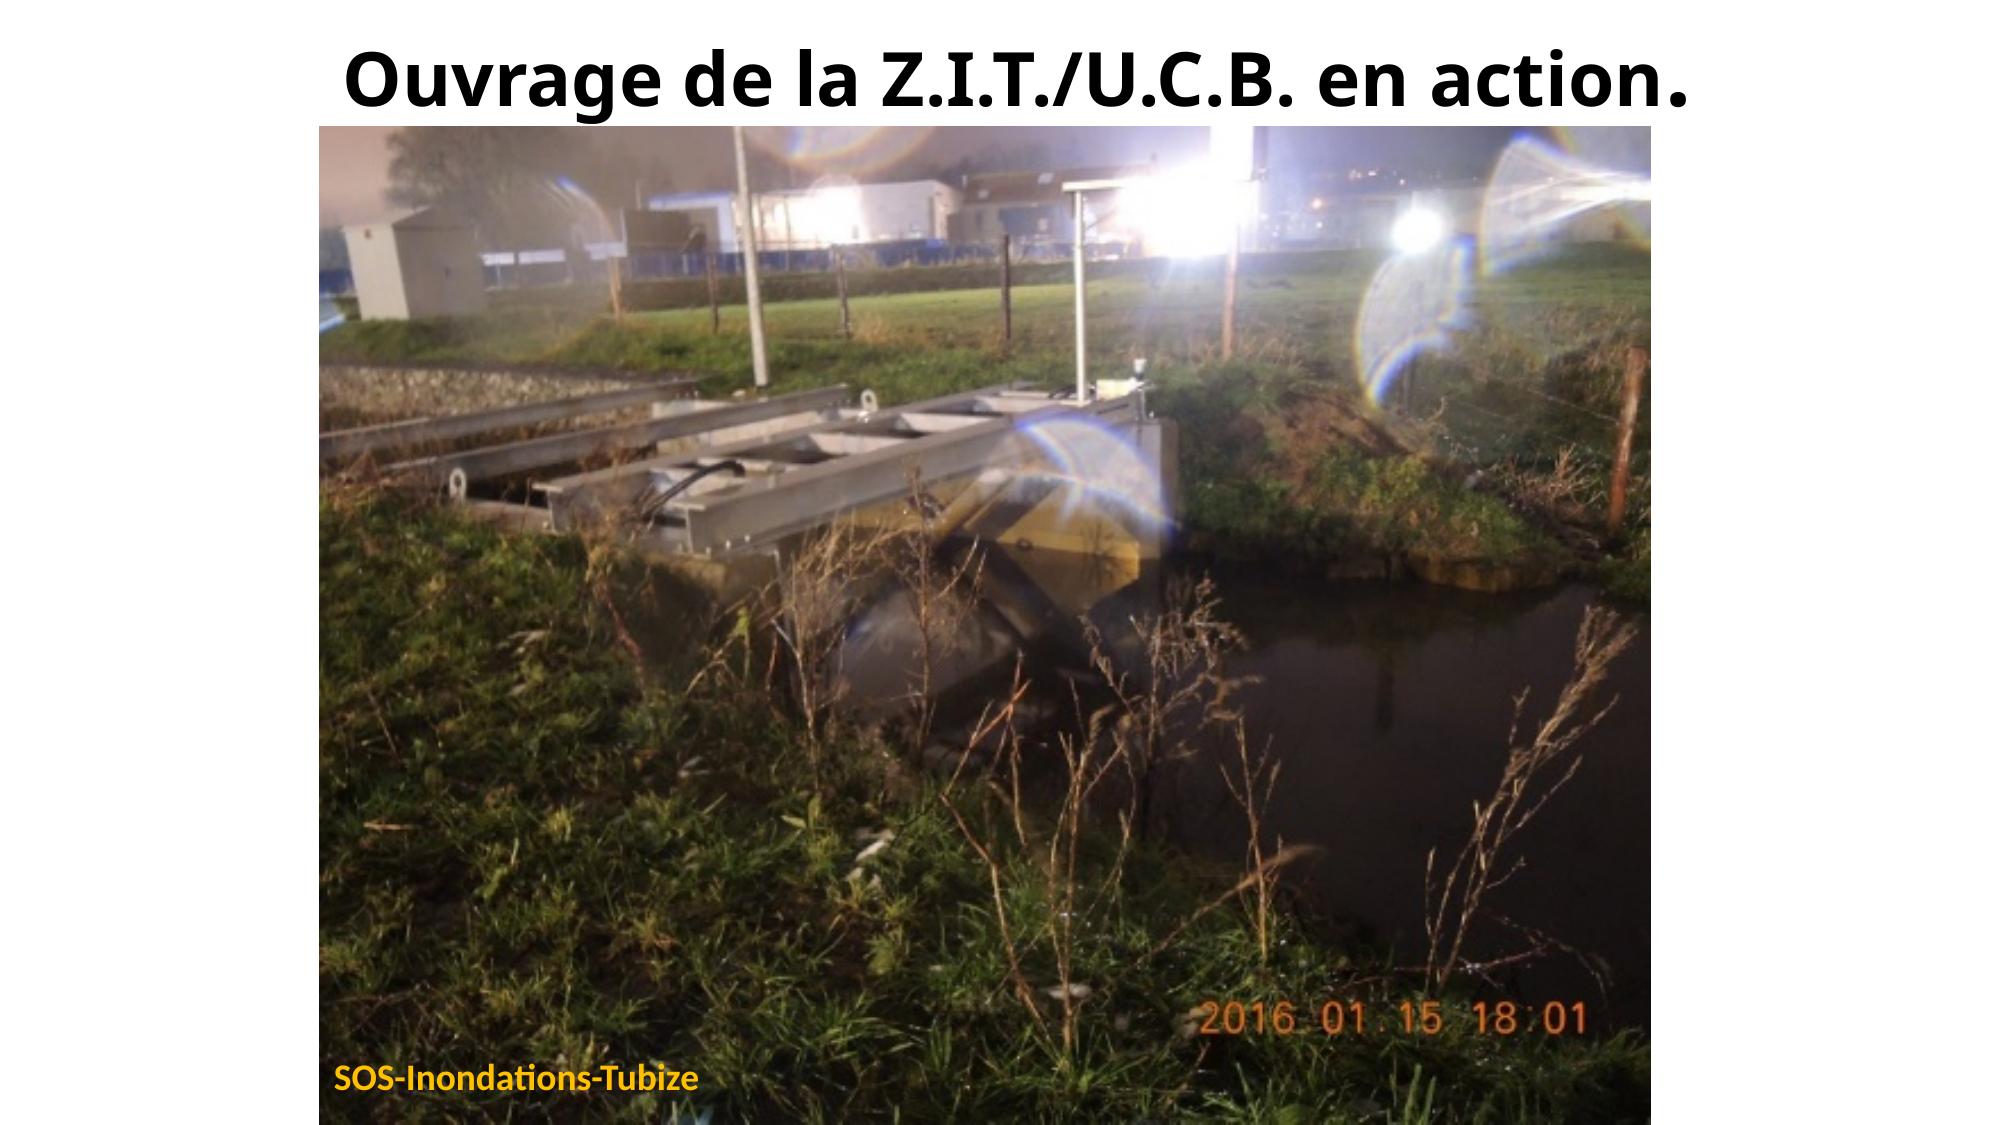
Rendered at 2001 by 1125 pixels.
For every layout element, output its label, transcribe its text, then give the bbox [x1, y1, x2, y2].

picture [319, 126, 1651, 1125]
text_box SOS-Inondations-Tubize [319, 1045, 748, 1107]
title Ouvrage de la Z.I.T./U.C.B. en action. [137, 0, 1863, 155]
